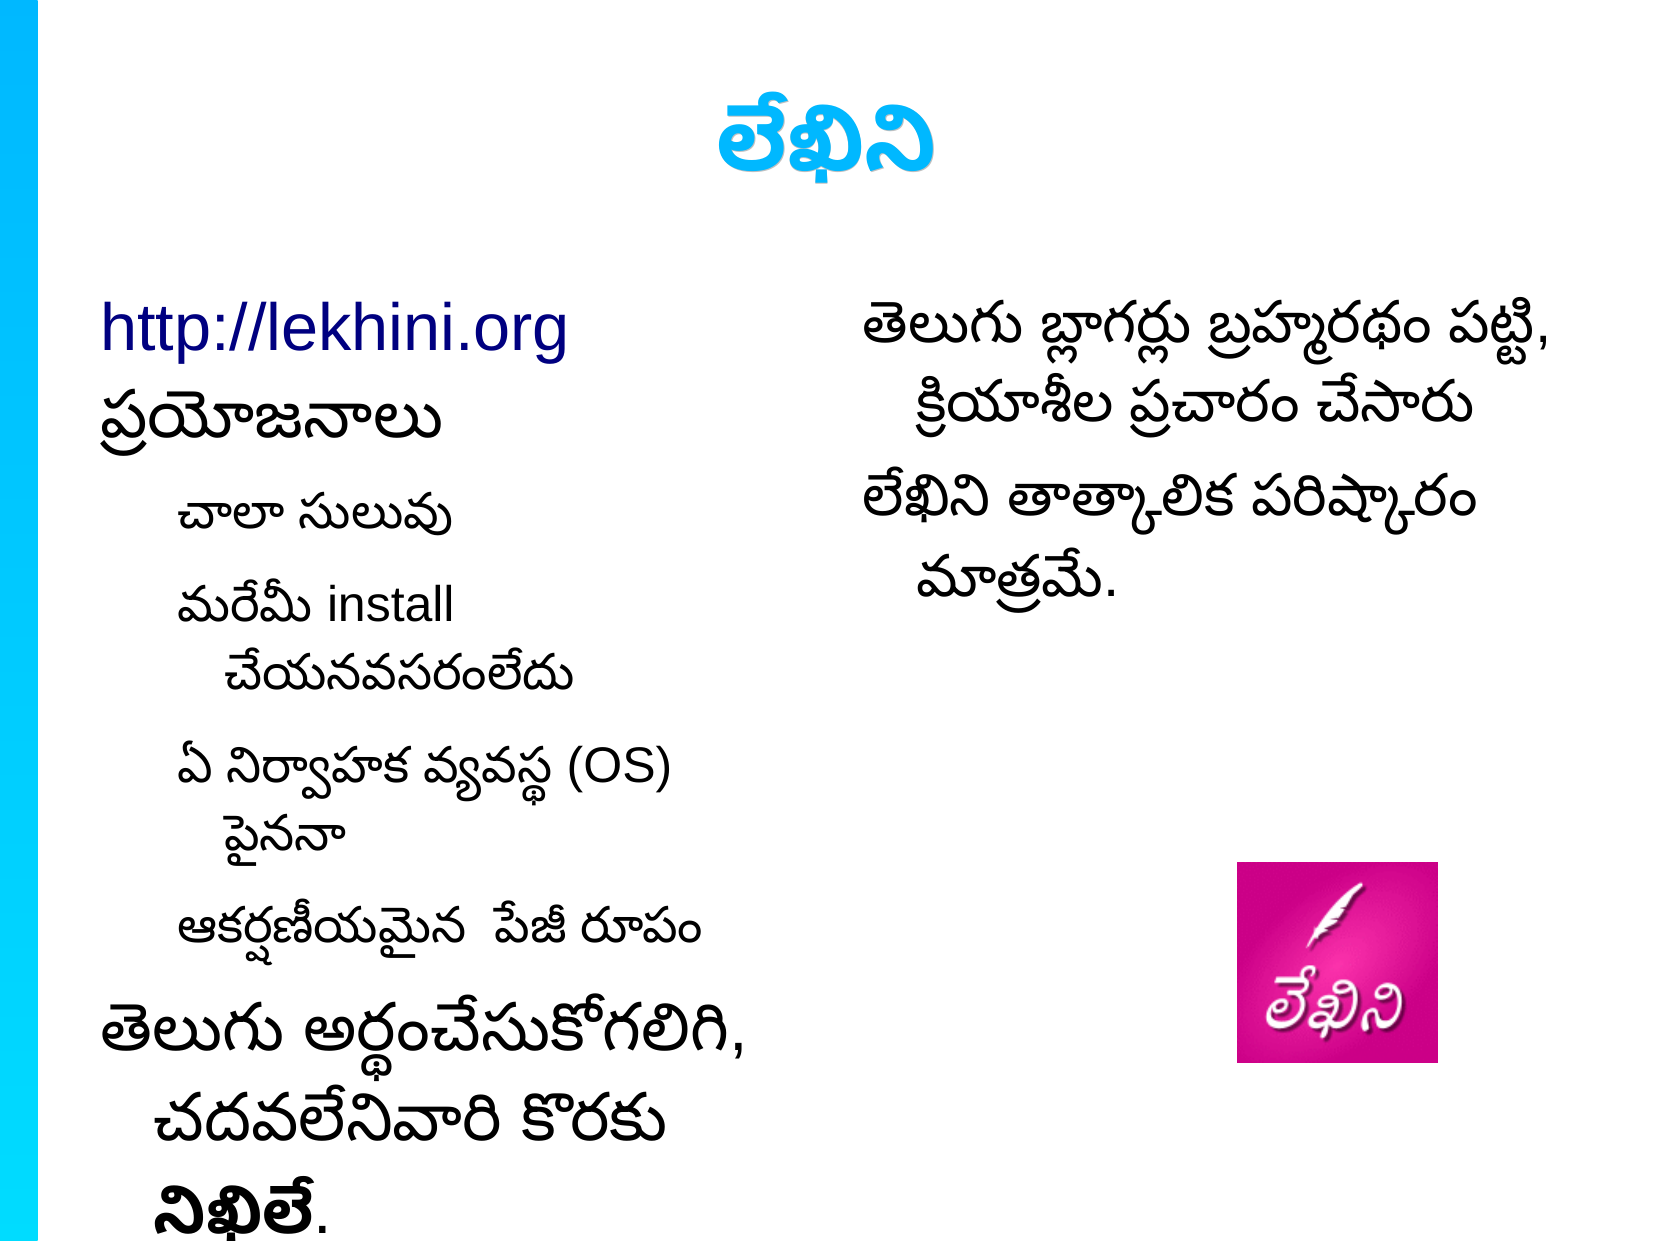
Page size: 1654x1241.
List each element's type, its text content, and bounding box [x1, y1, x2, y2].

title లేఖిని [82, 49, 1571, 257]
list http://lekhini.org ప్రయోజనాలు చాలా సులువు మరేమీ install చేయనవసరంలేదు ఏ నిర్వాహక వ్యవస్థ (OS) పైననా ఆకర్షణీయమైన పేజీ రూపం తెలుగు అర్థంచేసుకోగలిగి, చదవలేనివారి కొరకు నిఖిలే. [82, 290, 809, 1183]
picture [0, 0, 1654, 1241]
list తెలుగు బ్లాగర్లు బ్రహ్మరథం పట్టి, క్రియాశీల ప్రచారం చేసారు లేఖిని తాత్కాలిక పరిష్కారం మాత్రమే. [845, 290, 1572, 1094]
